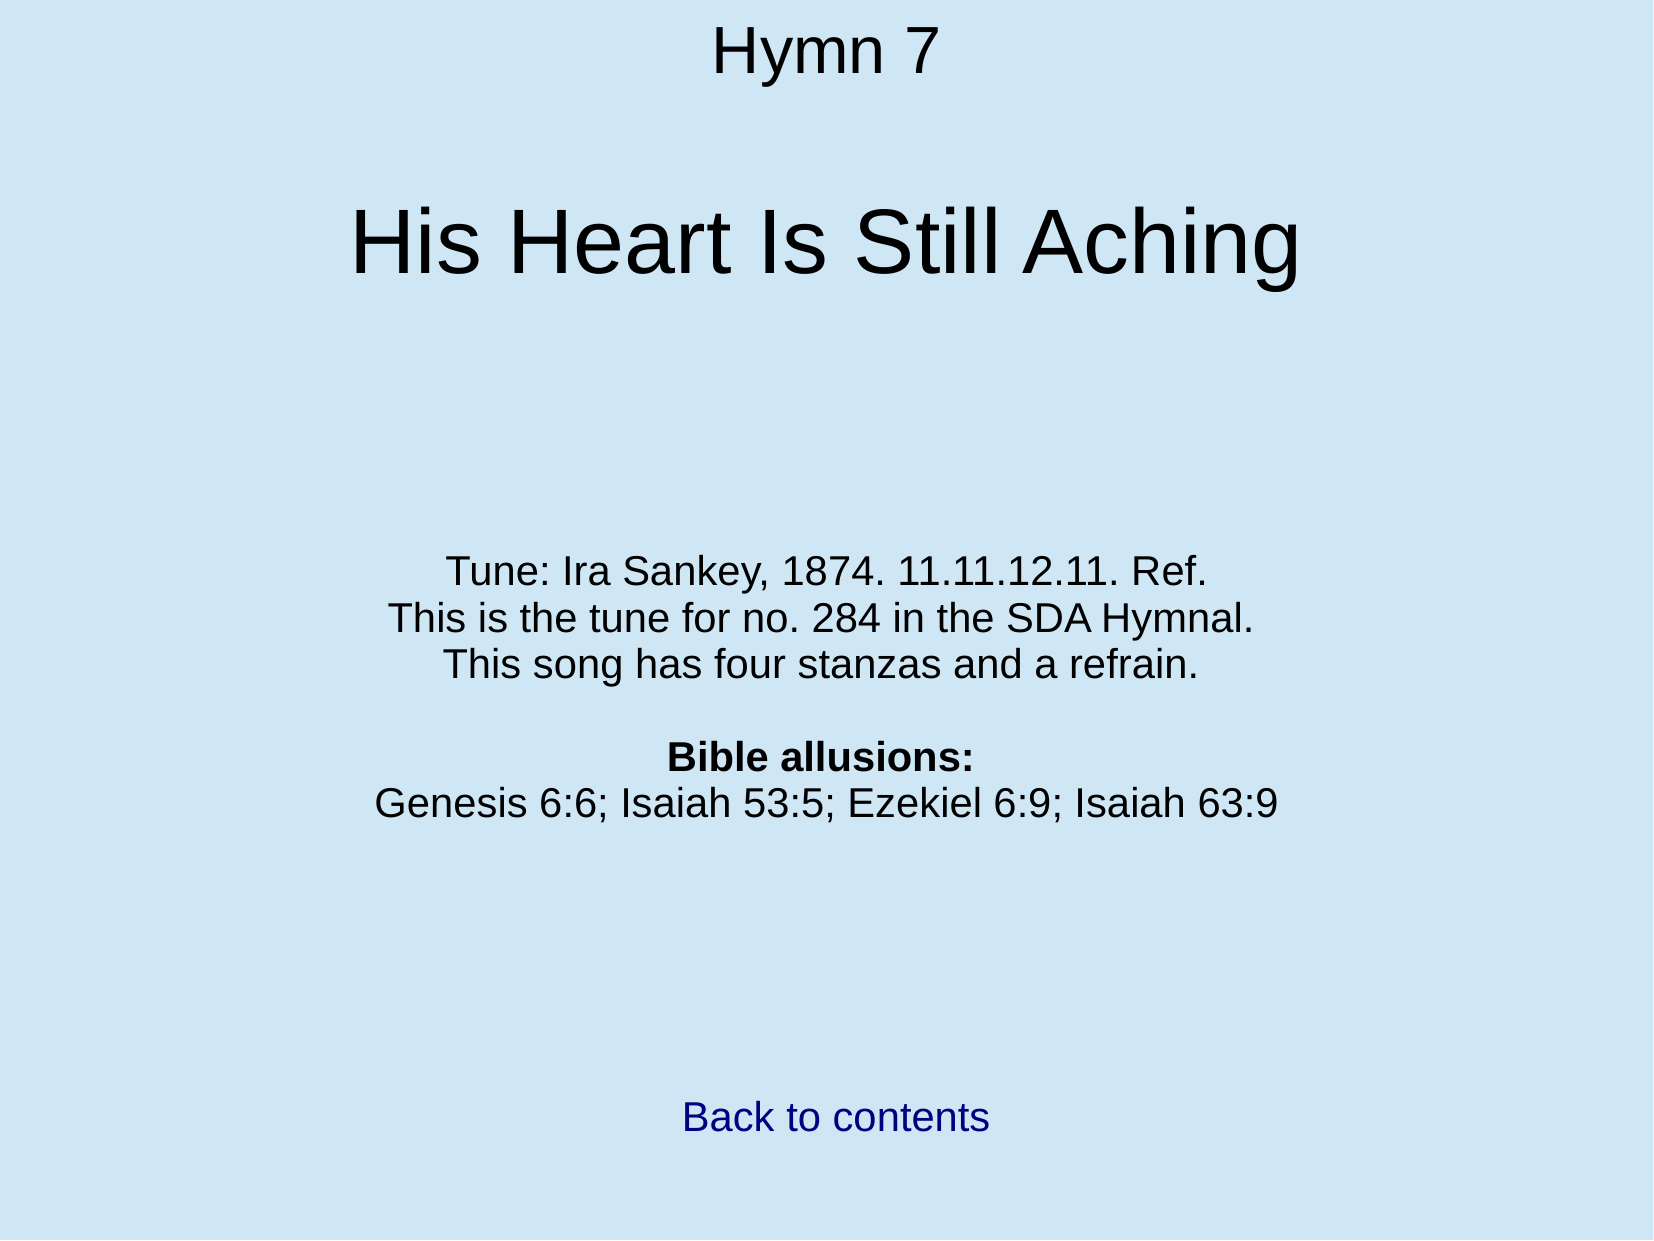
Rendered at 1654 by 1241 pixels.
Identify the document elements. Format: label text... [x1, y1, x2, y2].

title Hymn 7 His Heart Is Still Aching [82, 12, 1571, 290]
text_box Back to contents [82, 1070, 1571, 1146]
subtitle Tune: Ira Sankey, 1874. 11.11.12.11. Ref. This is the tune for no. 284 in the SDA Hymnal. This song has four stanzas and a refrain. Bible allusions: Genesis 6:6; Isaiah 53:5; Ezekiel 6:9; Isaiah 63:9 [82, 290, 1571, 1010]
